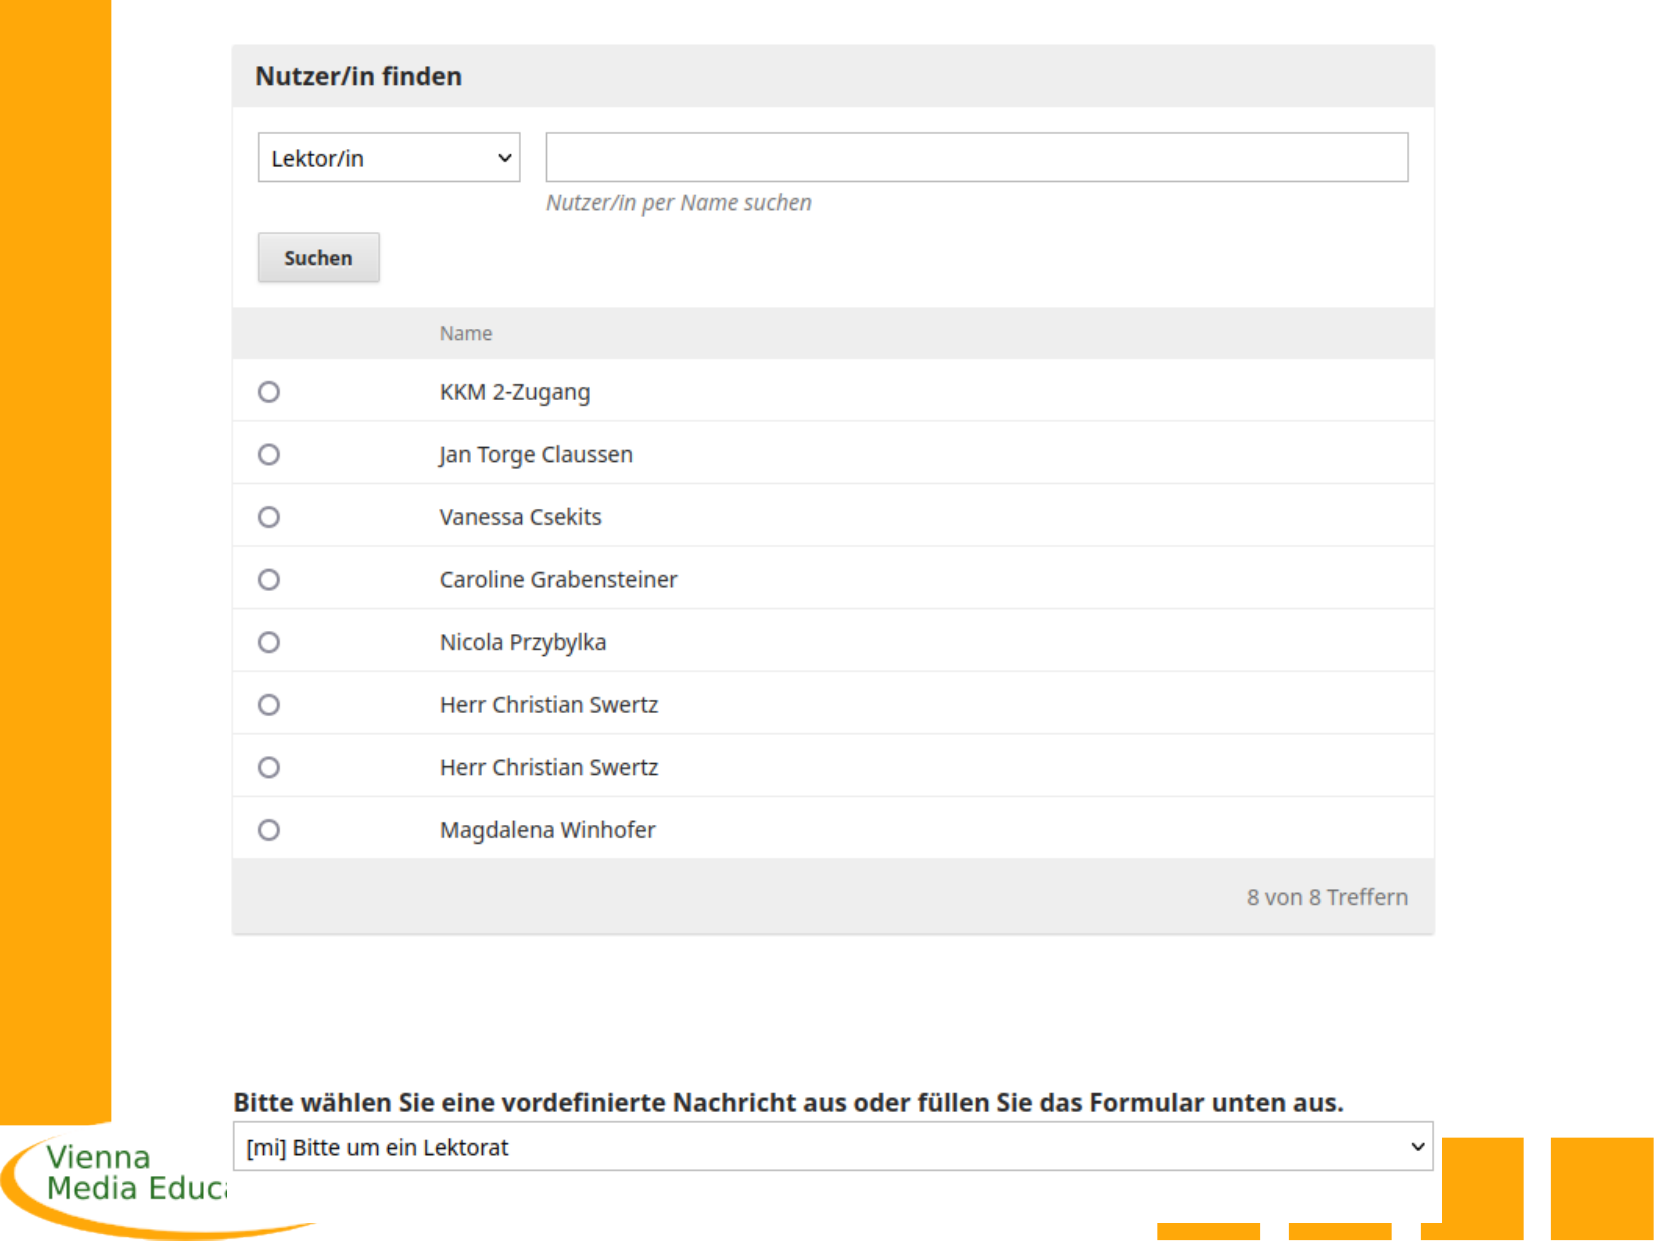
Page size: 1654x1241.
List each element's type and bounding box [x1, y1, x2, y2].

picture [0, 37, 1442, 1241]
